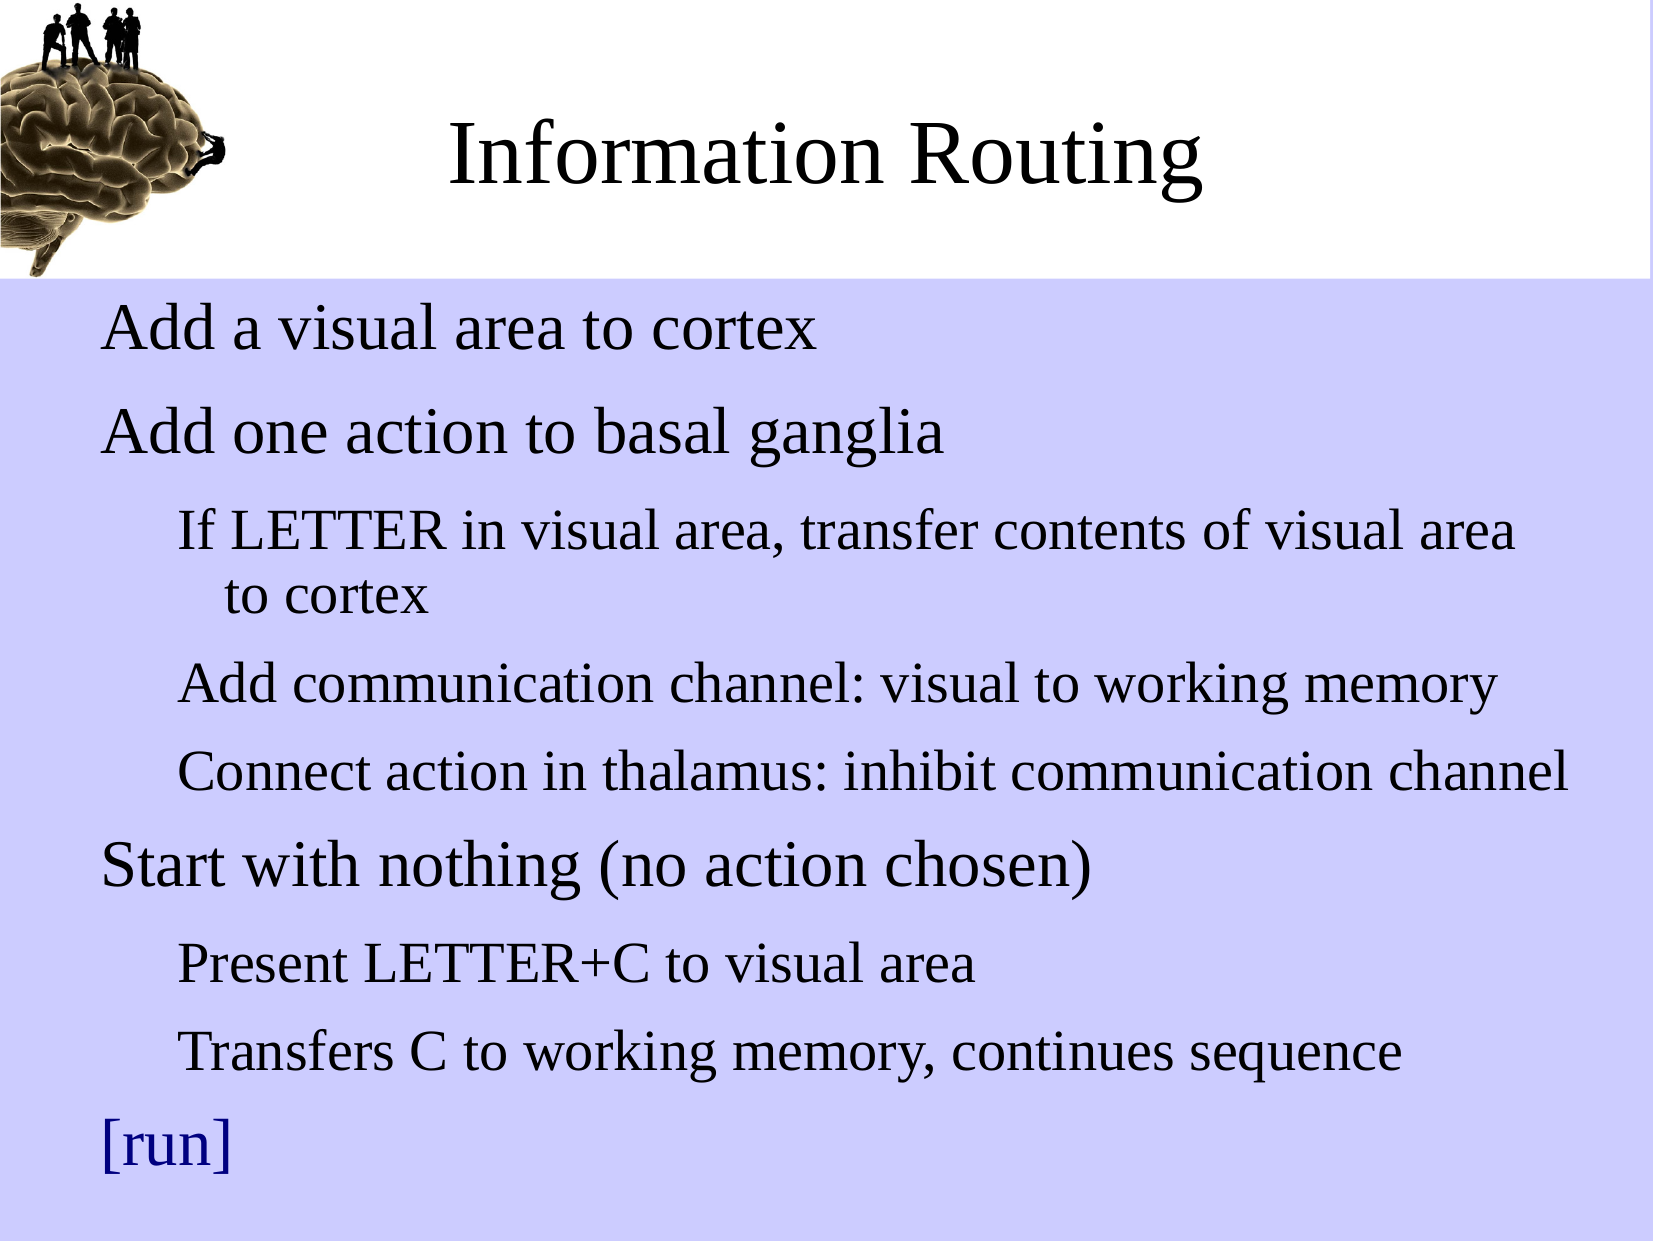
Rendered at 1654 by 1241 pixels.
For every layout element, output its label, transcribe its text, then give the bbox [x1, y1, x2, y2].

title Information Routing [82, 56, 1571, 250]
list Add a visual area to cortex Add one action to basal ganglia If LETTER in visual area, transfer contents of visual area to cortex Add communication channel: visual to working memory Connect action in thalamus: inhibit communication channel Start with nothing (no action chosen) Present LETTER+C to visual area Transfers C to working memory, continues sequence [run] [82, 290, 1571, 1187]
picture [0, 0, 226, 278]
